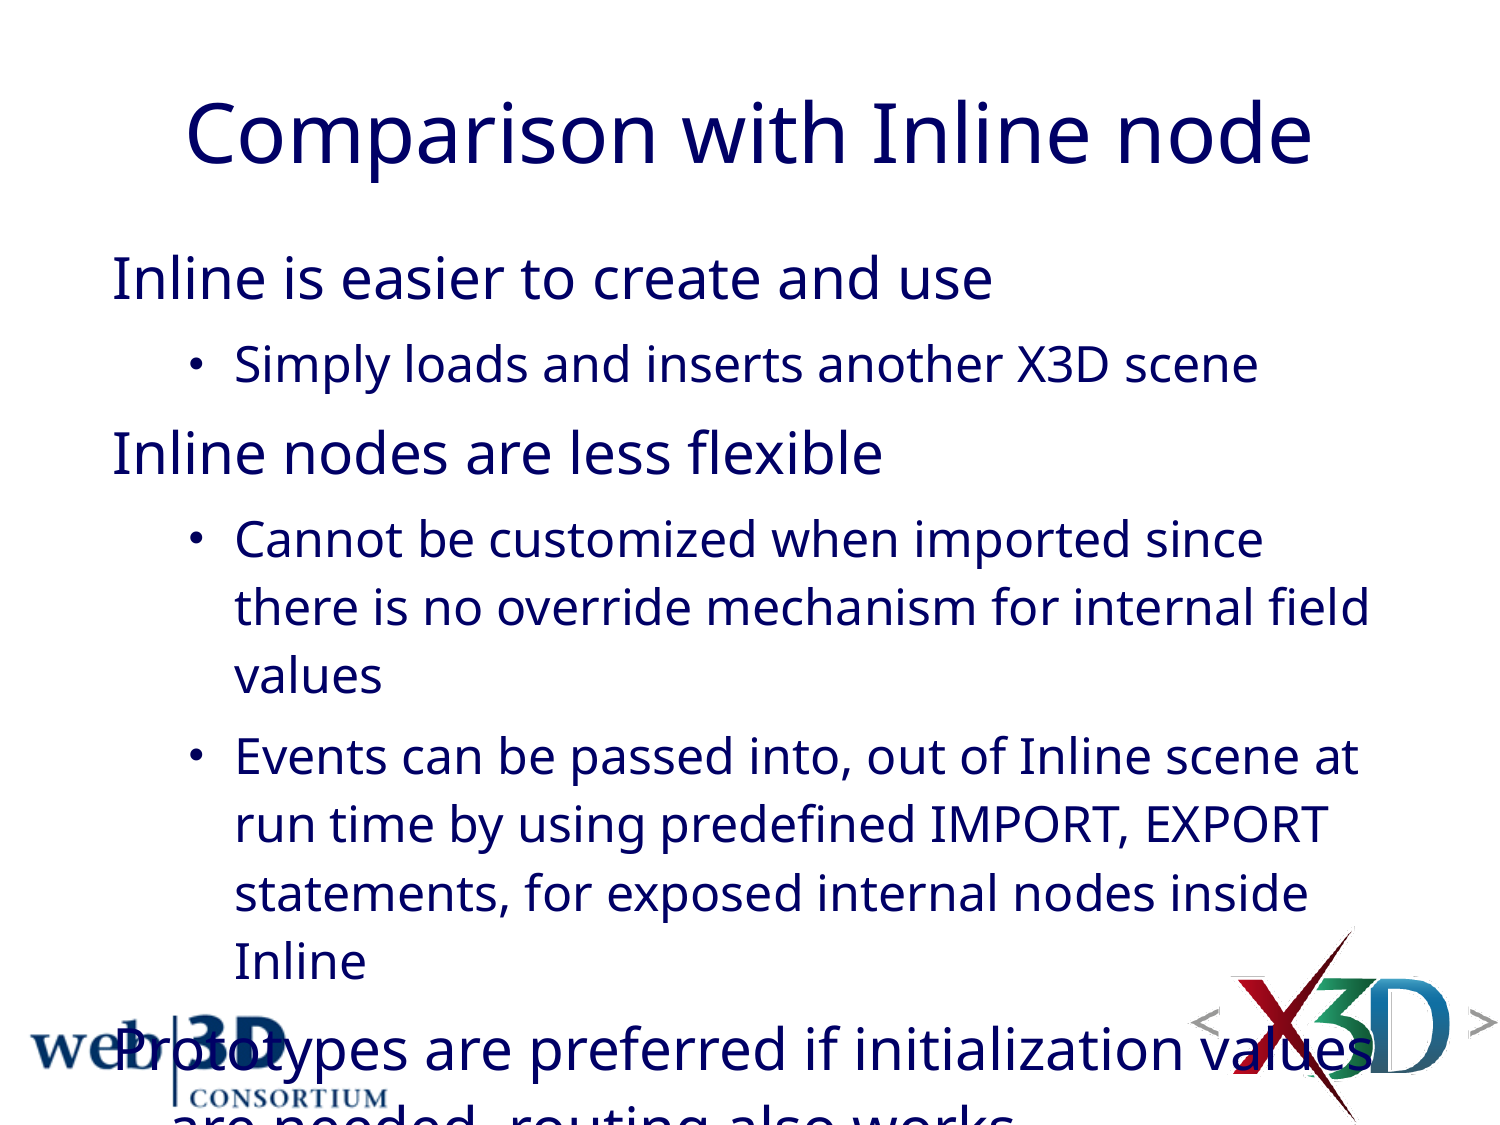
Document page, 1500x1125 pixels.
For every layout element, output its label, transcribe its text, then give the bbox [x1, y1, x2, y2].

list Inline is easier to create and use Simply loads and inserts another X3D scene Inline nodes are less flexible Cannot be customized when imported since there is no override mechanism for internal field values Events can be passed into, out of Inline scene at run time by using predefined IMPORT, EXPORT statements, for exposed internal nodes inside Inline Prototypes are preferred if initialization values are needed, routing also works unambiguously [112, 237, 1388, 986]
title Comparison with Inline node [112, 44, 1388, 218]
picture [1187, 926, 1500, 1125]
picture [12, 998, 413, 1118]
